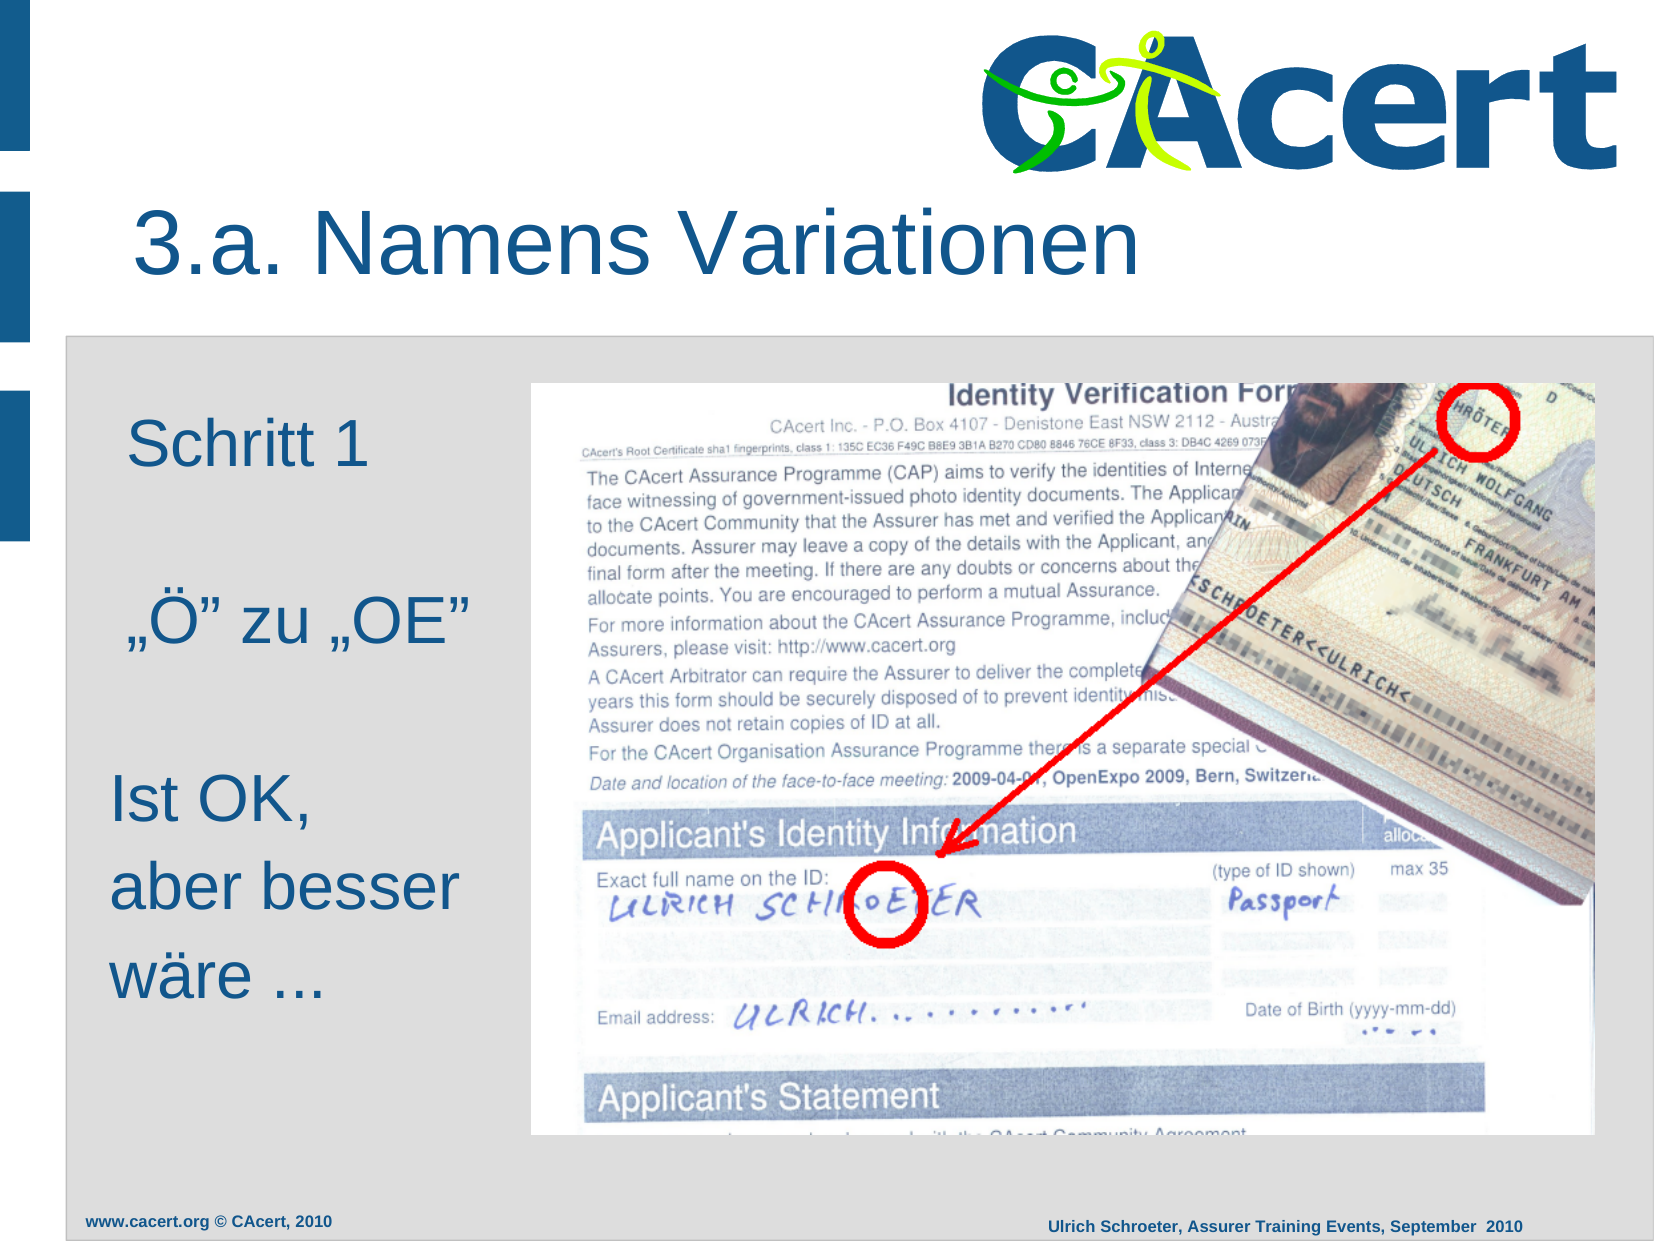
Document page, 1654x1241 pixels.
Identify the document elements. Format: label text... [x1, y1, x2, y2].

text_box Schritt 1 „Ö” zu „OE” Ist OK, aber besser wäre ... [94, 384, 486, 1021]
text_box 3.a. Namens Variationen [118, 184, 1158, 302]
picture [531, 383, 1595, 1135]
